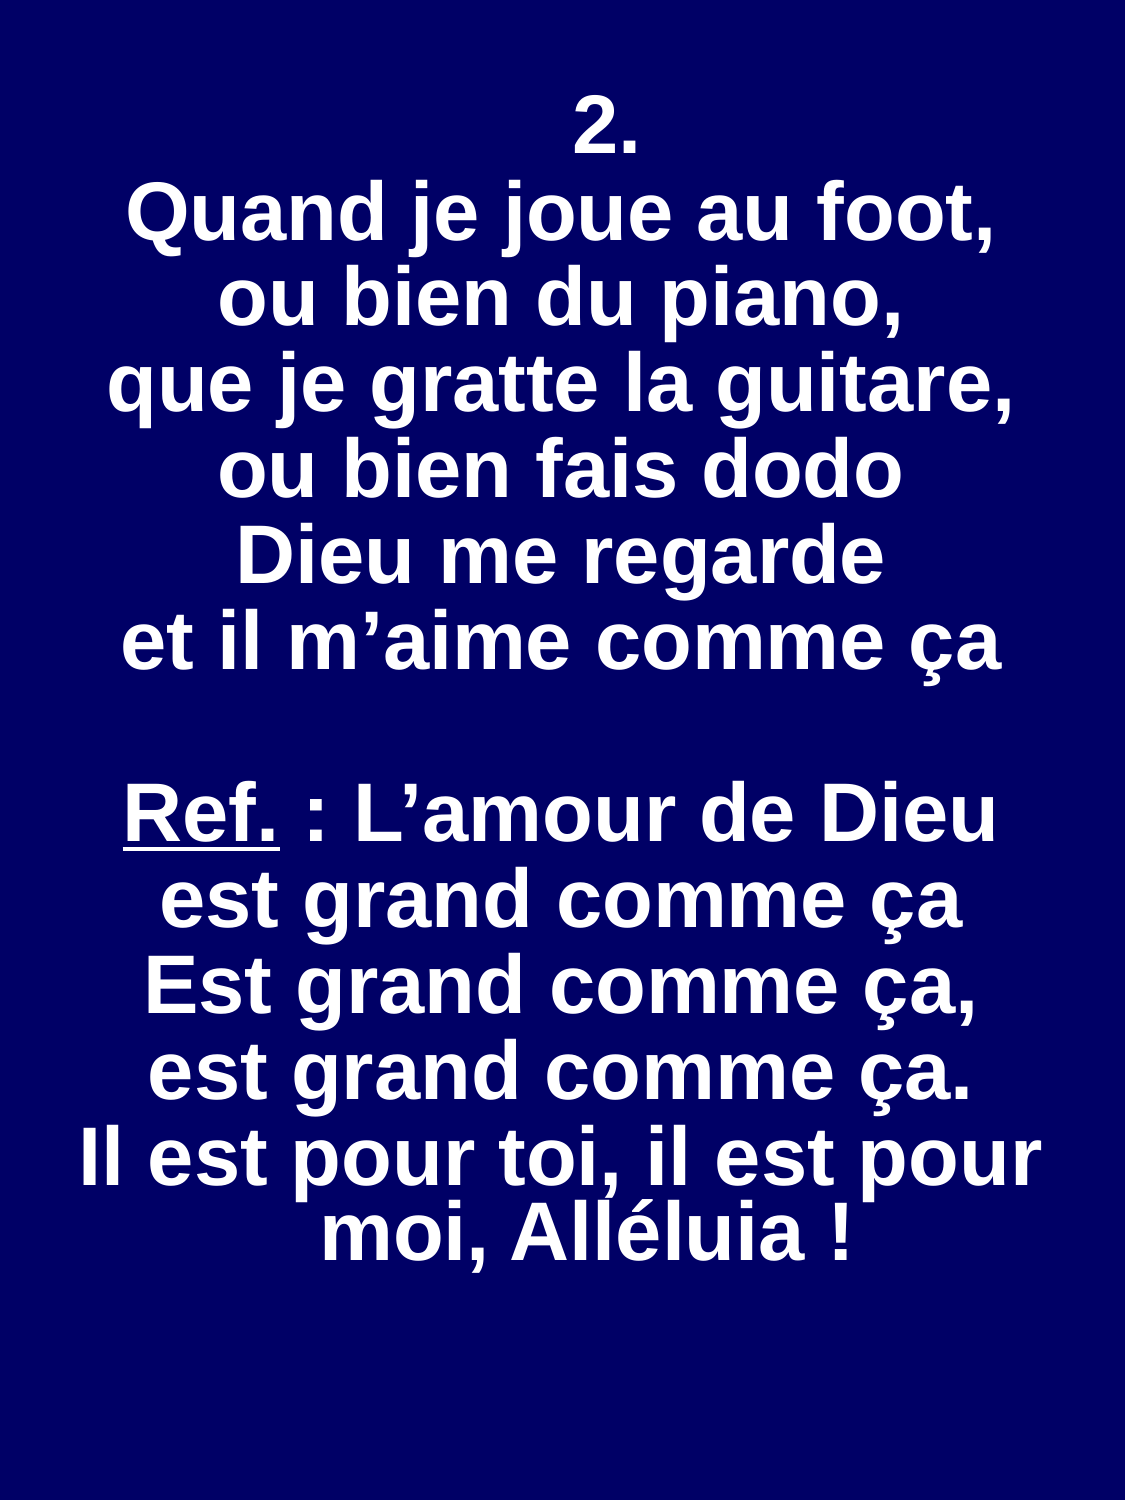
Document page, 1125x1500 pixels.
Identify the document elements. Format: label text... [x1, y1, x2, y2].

text_box 2. Quand je joue au foot, ou bien du piano, que je gratte la guitare, ou bien fais dodo Dieu me regarde et il m’aime comme ça Ref. : L’amour de Dieu est grand comme ça Est grand comme ça, est grand comme ça. Il est pour toi, il est pour moi, Alléluia ! [11, 35, 1111, 1441]
